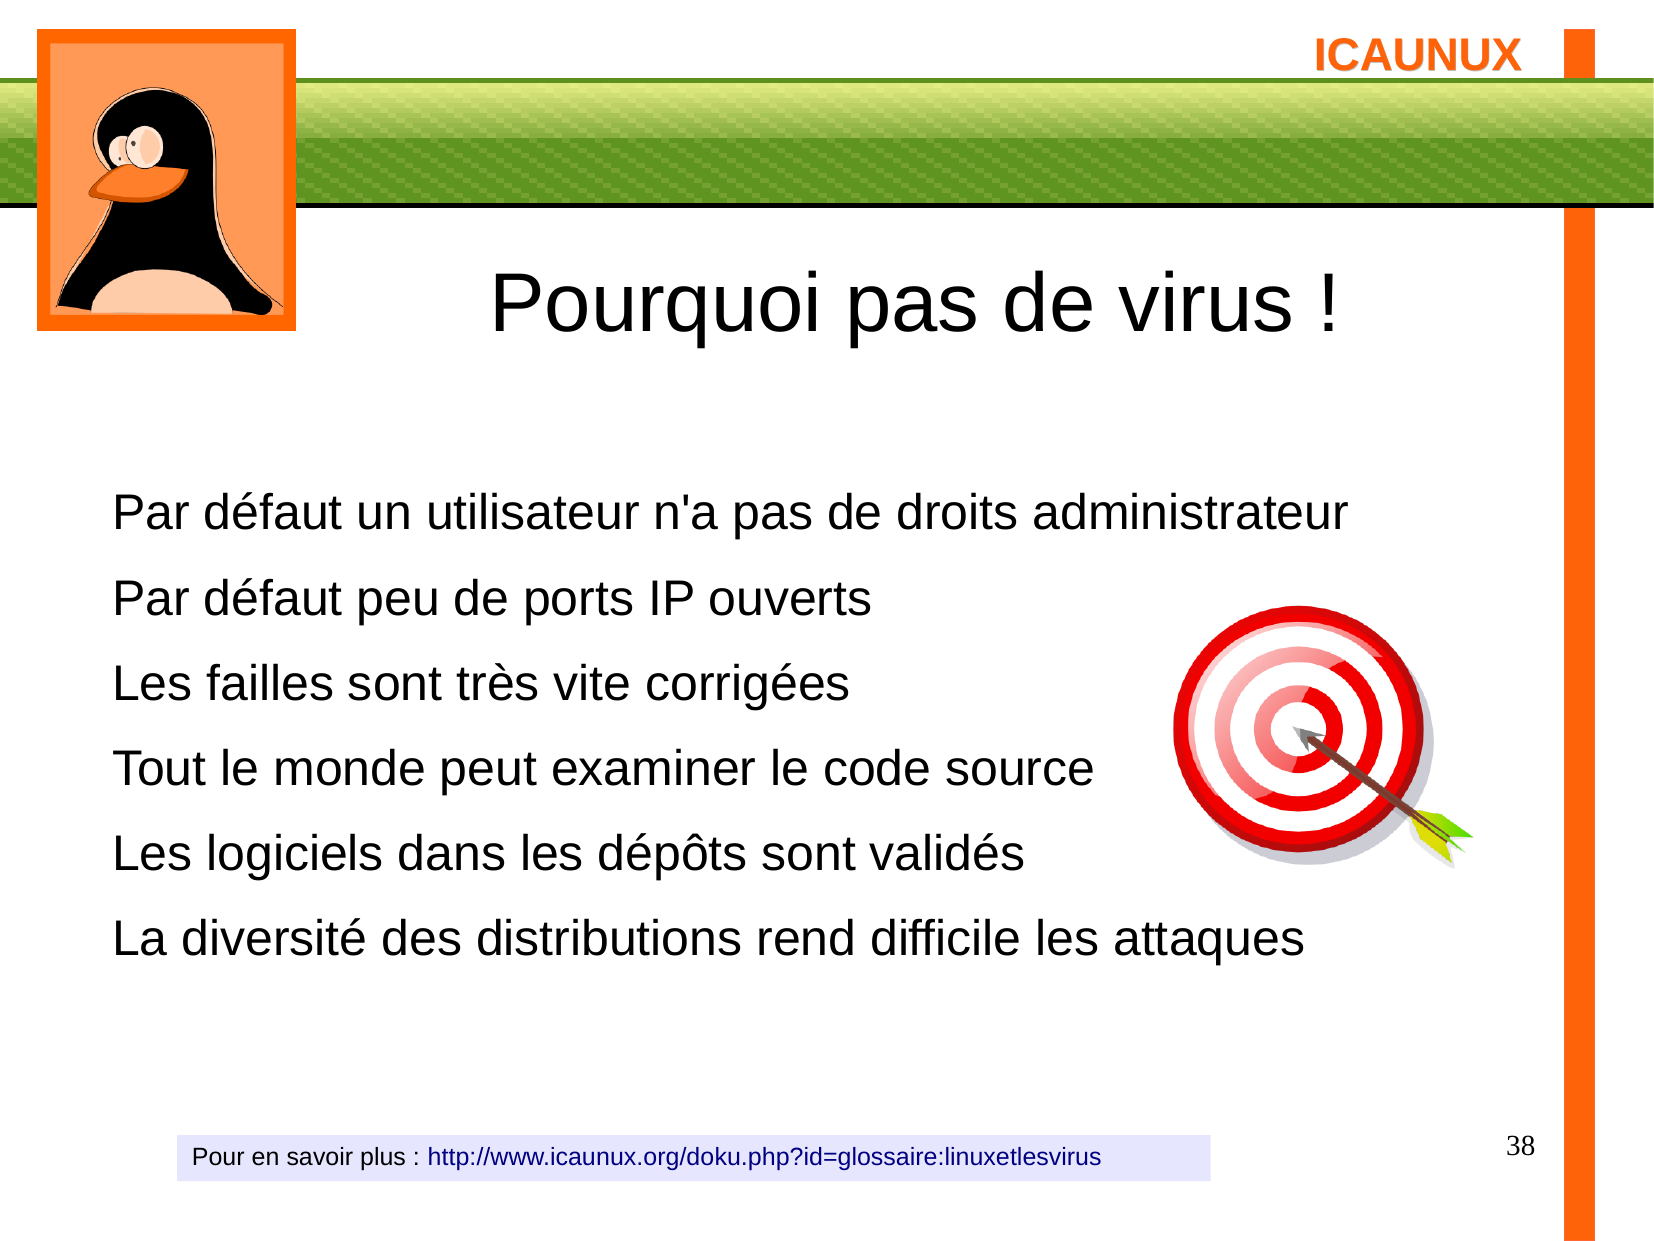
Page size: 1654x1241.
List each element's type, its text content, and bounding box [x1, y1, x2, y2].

text_box Pour en savoir plus : http://www.icaunux.org/doku.php?id=glossaire:linuxetlesvirus [177, 1135, 1211, 1182]
picture [0, 29, 1654, 331]
list Par défaut un utilisateur n'a pas de droits administrateur Par défaut peu de ports IP ouverts Les failles sont très vite corrigées Tout le monde peut examiner le code source Les logiciels dans les dépôts sont validés La diversité des distributions rend difficile les attaques [112, 484, 1536, 1004]
picture [1092, 472, 1565, 916]
title Pourquoi pas de virus ! [324, 236, 1506, 370]
